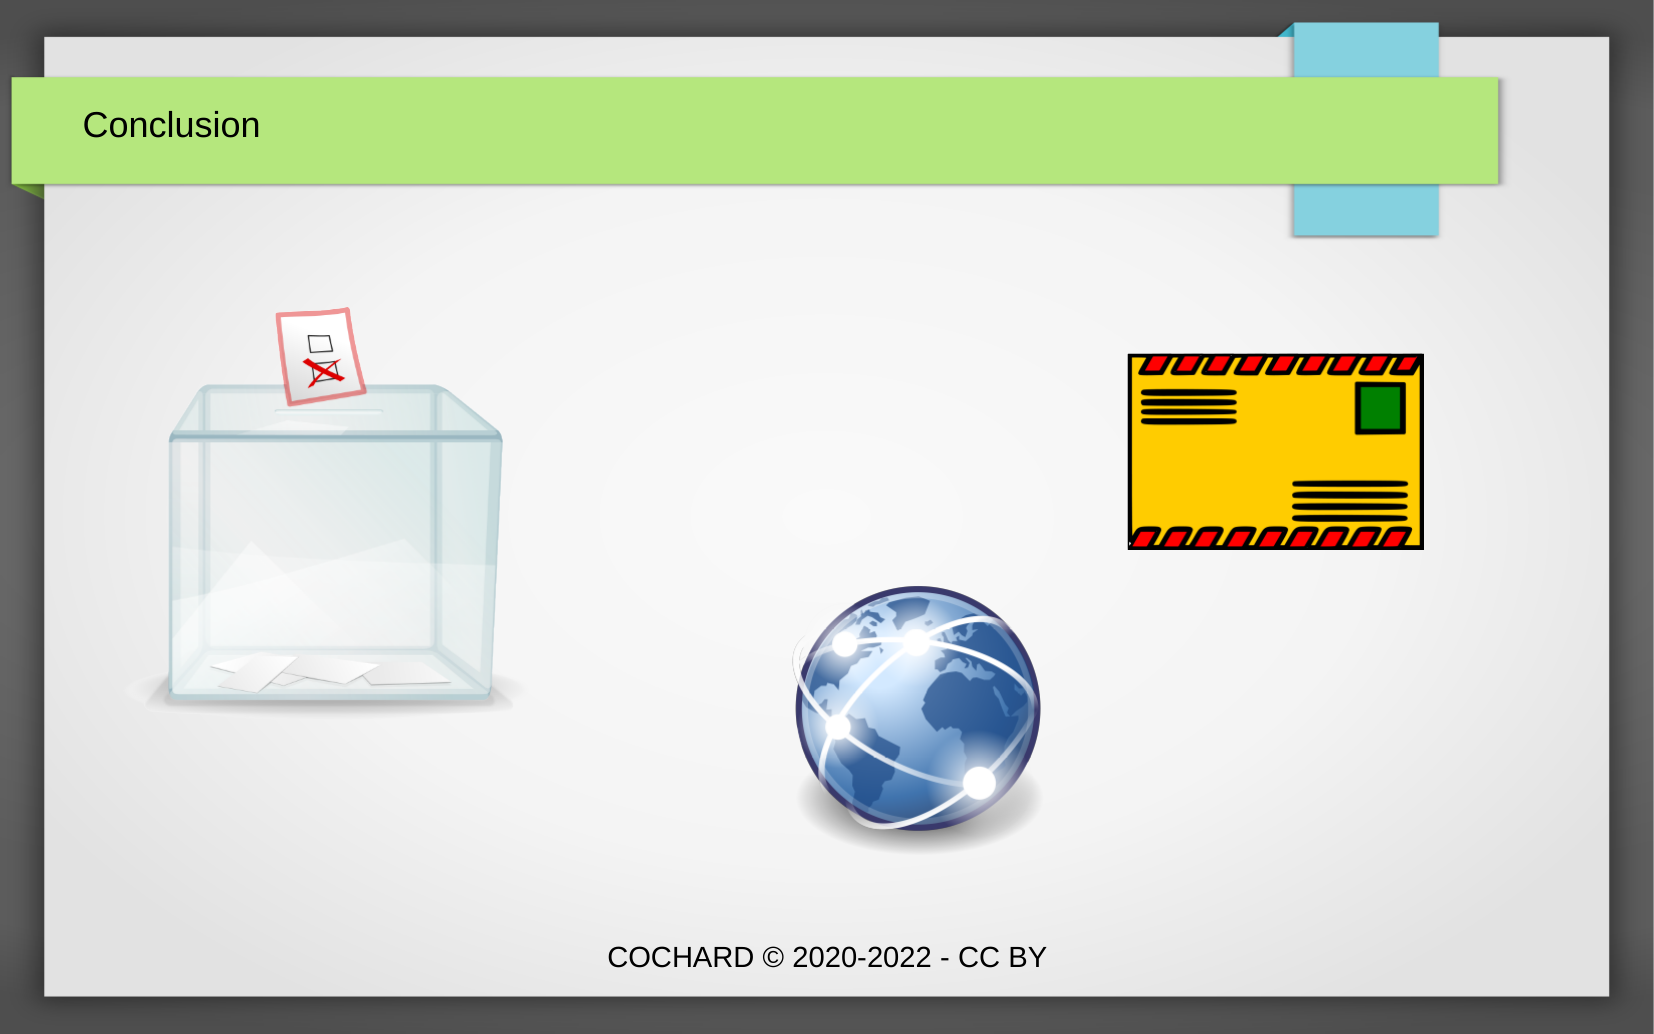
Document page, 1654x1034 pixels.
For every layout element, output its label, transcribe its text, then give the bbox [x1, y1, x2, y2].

picture [0, 0, 1654, 1034]
list [82, 249, 1571, 849]
title Conclusion [82, 39, 1235, 210]
